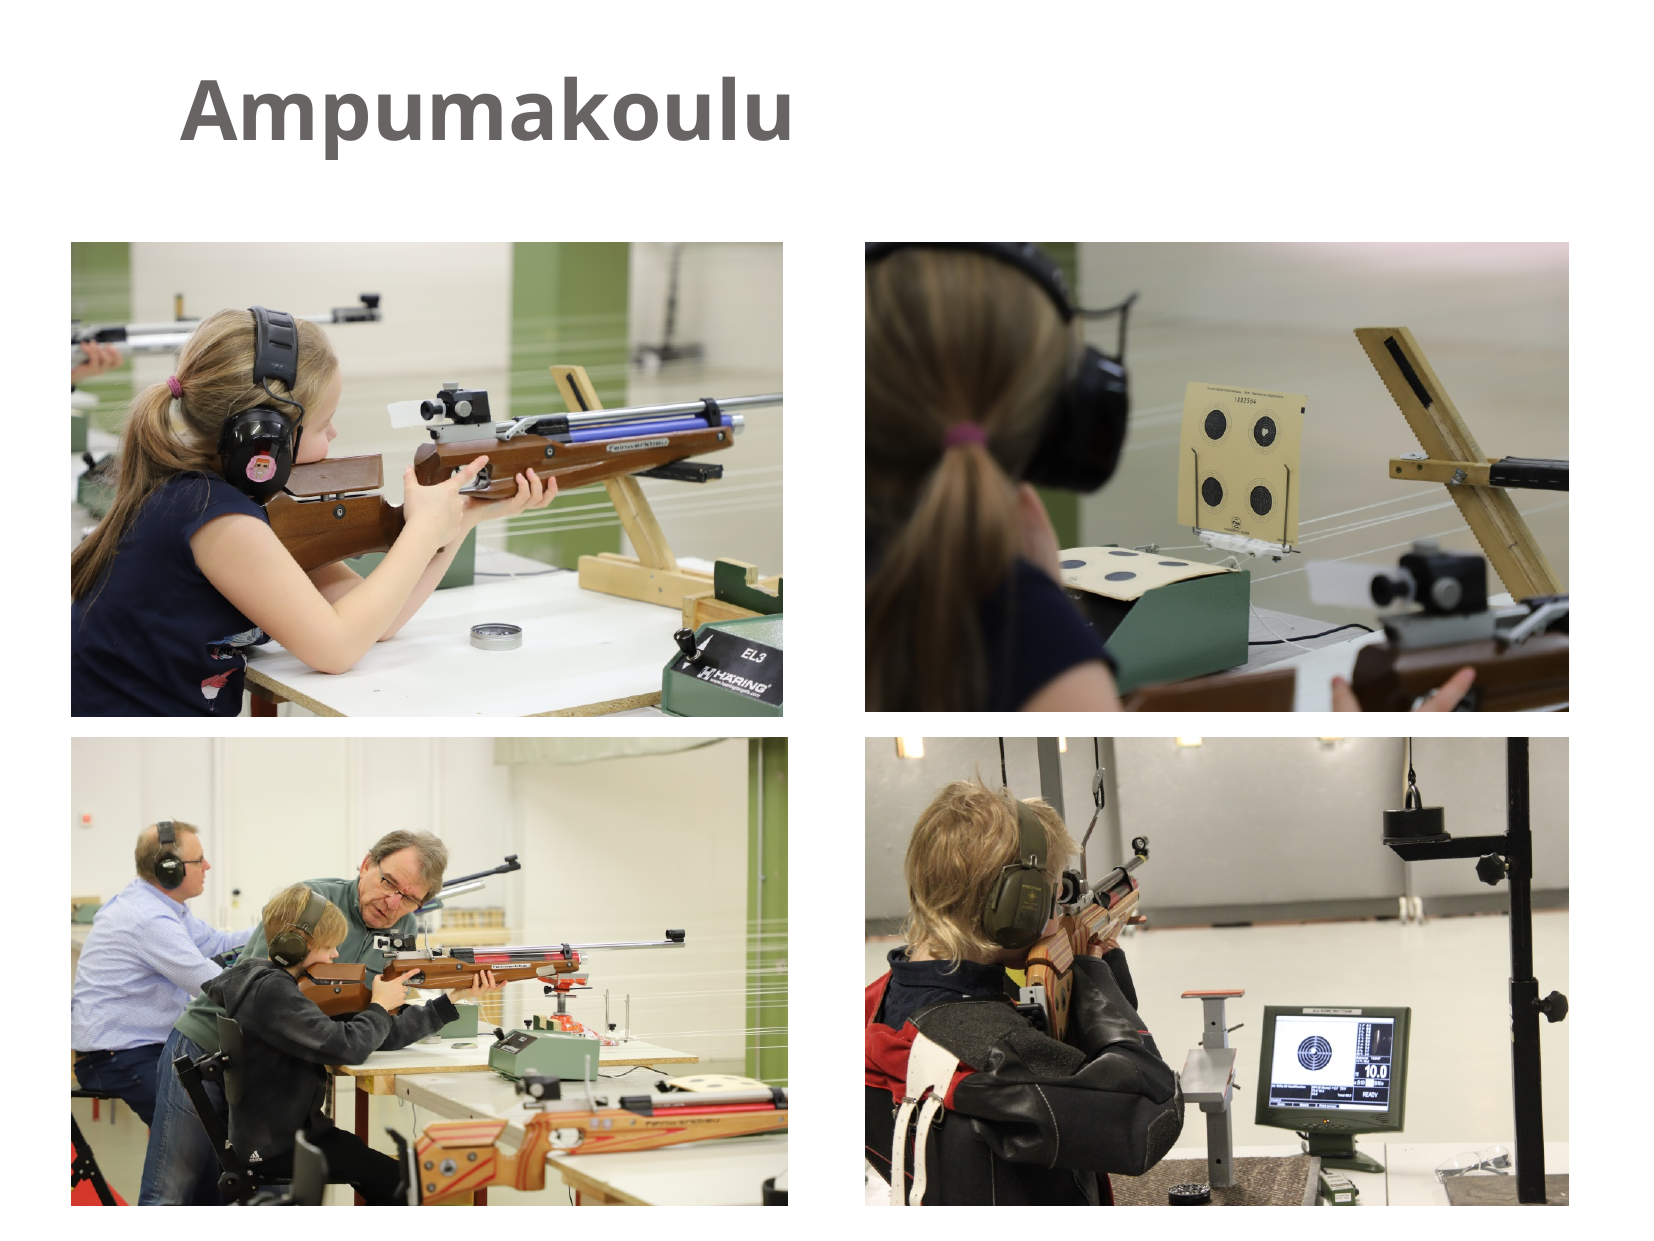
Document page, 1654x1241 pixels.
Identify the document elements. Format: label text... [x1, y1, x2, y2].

picture [71, 737, 788, 1206]
title Ampumakoulu [165, 49, 1571, 257]
picture [865, 242, 1569, 712]
picture [71, 242, 783, 717]
picture [865, 737, 1569, 1206]
